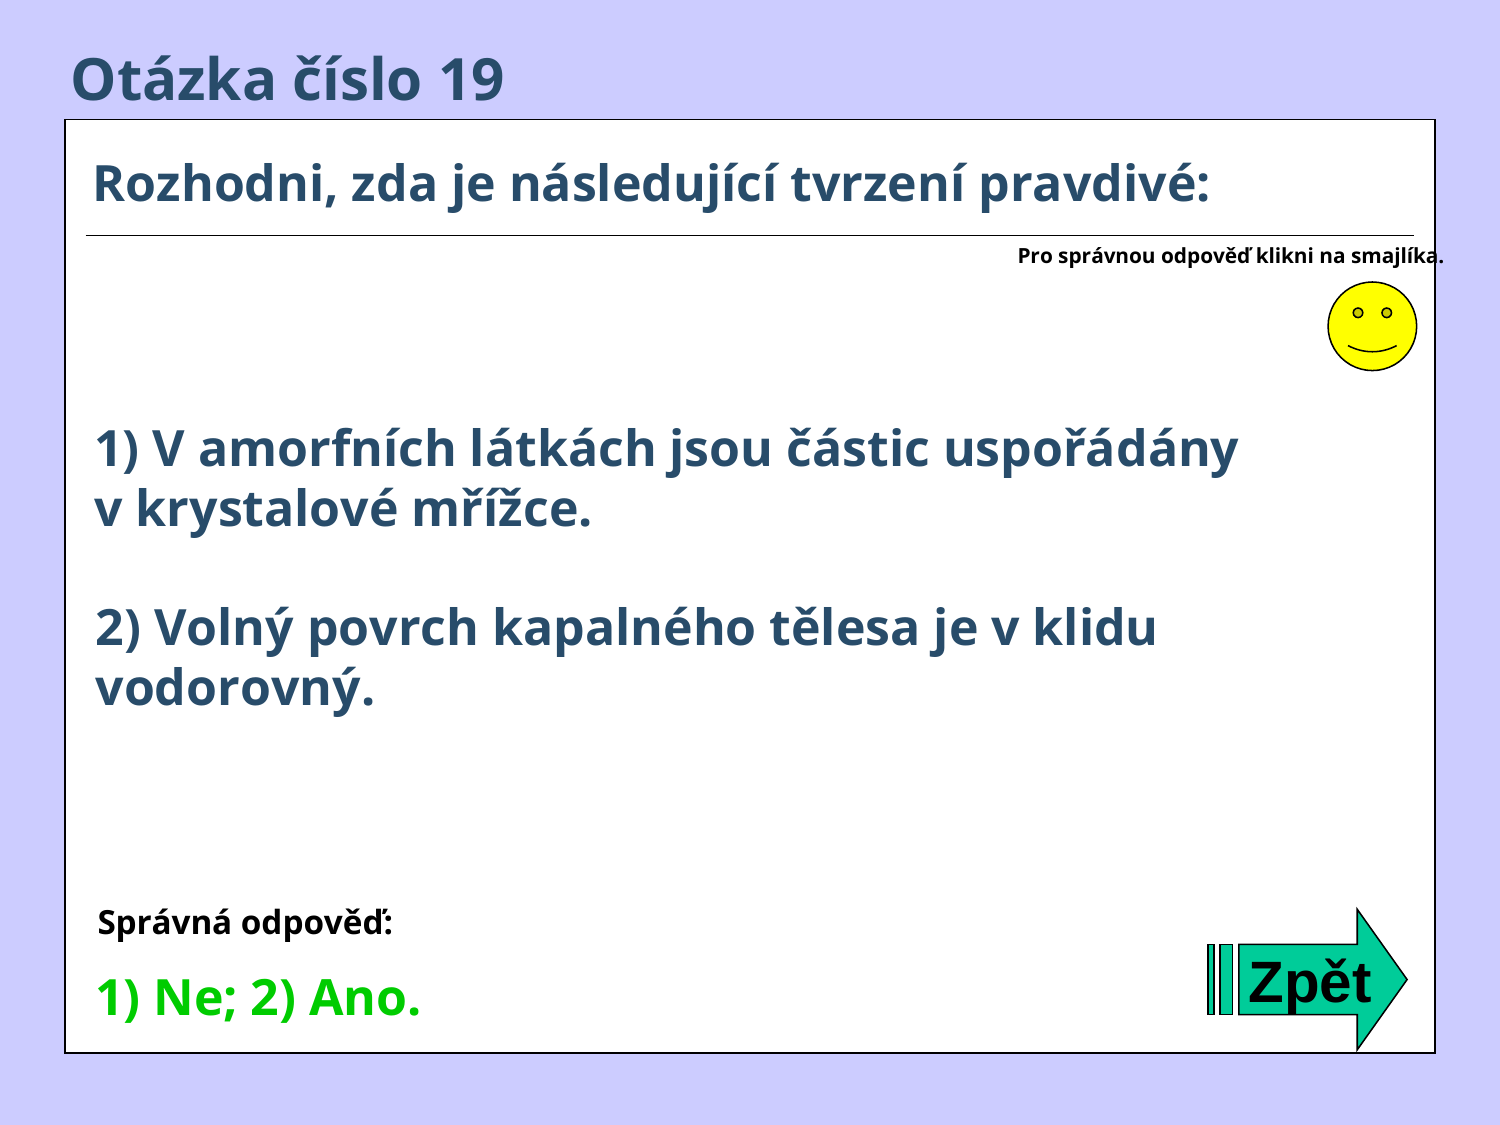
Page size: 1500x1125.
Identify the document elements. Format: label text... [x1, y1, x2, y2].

text_box 1) Ne; 2) Ano. [80, 947, 1041, 1043]
text_box Otázka číslo 19 [55, 38, 1391, 133]
text_box 1) V amorfních látkách jsou částic uspořádány v krystalové mřížce. [79, 429, 1415, 525]
text_box 2) Volný povrch kapalného tělesa je v klidu vodorovný. [80, 608, 1416, 703]
text_box [64, 119, 1436, 1053]
text_box Správná odpověď: [82, 873, 492, 947]
text_box Zpět [1238, 909, 1408, 1050]
text_box Zpět [1208, 944, 1214, 1015]
text_box Zpět [1220, 944, 1233, 1015]
text_box Rozhodni, zda je následující tvrzení pravdivé: [78, 134, 1413, 229]
text_box Pro správnou odpověď klikni na smajlíka. [1002, 207, 1464, 303]
